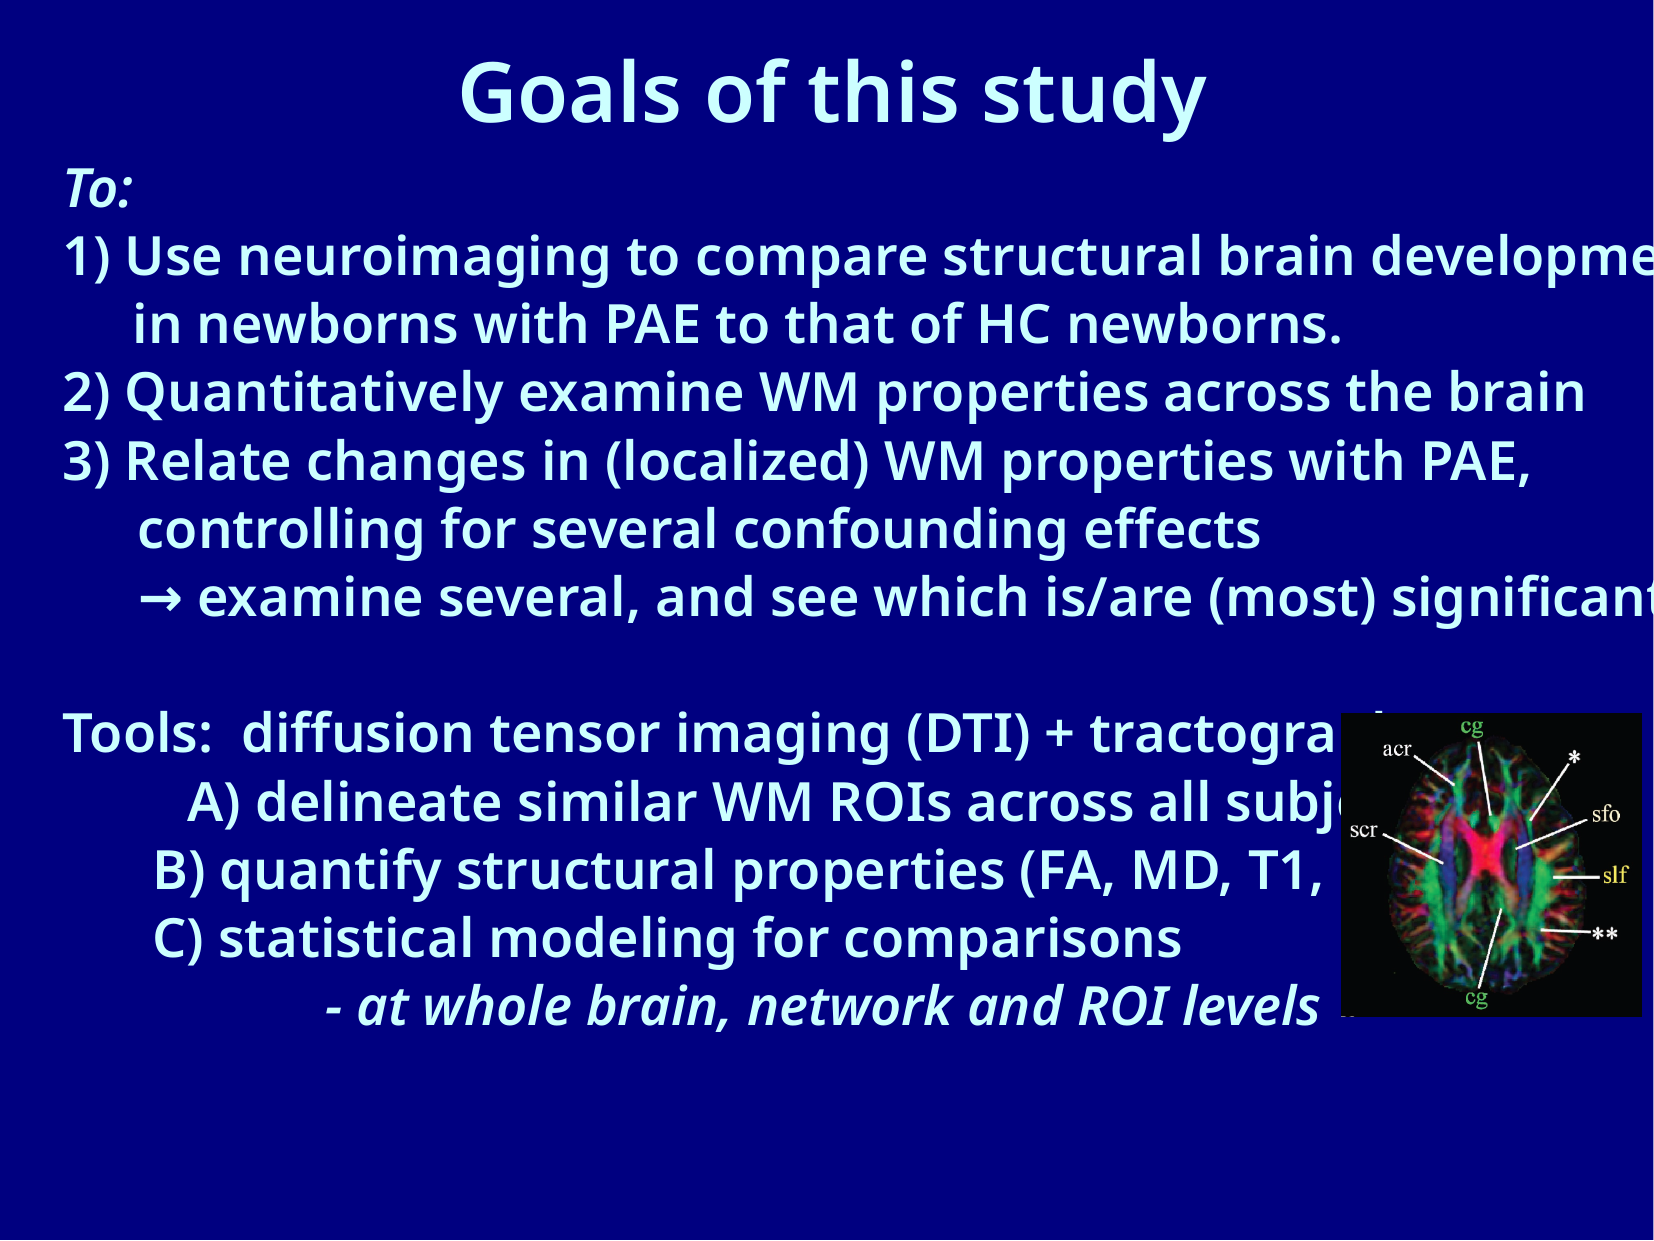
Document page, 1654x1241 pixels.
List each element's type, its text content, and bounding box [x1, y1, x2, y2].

text_box To: 1) Use neuroimaging to compare structural brain development in newborns with PAE to that of HC newborns. 2) Quantitatively examine WM properties across the brain 3) Relate changes in (localized) WM properties with PAE, controlling for several confounding effects → examine several, and see which is/are (most) significant Tools: diffusion tensor imaging (DTI) + tractography A) delineate similar WM ROIs across all subjects B) quantify structural properties (FA, MD, T1, …) C) statistical modeling for comparisons - at whole brain, network and ROI levels [48, 138, 1480, 511]
title Goals of this study [0, 23, 1654, 160]
picture [1341, 713, 1642, 1018]
